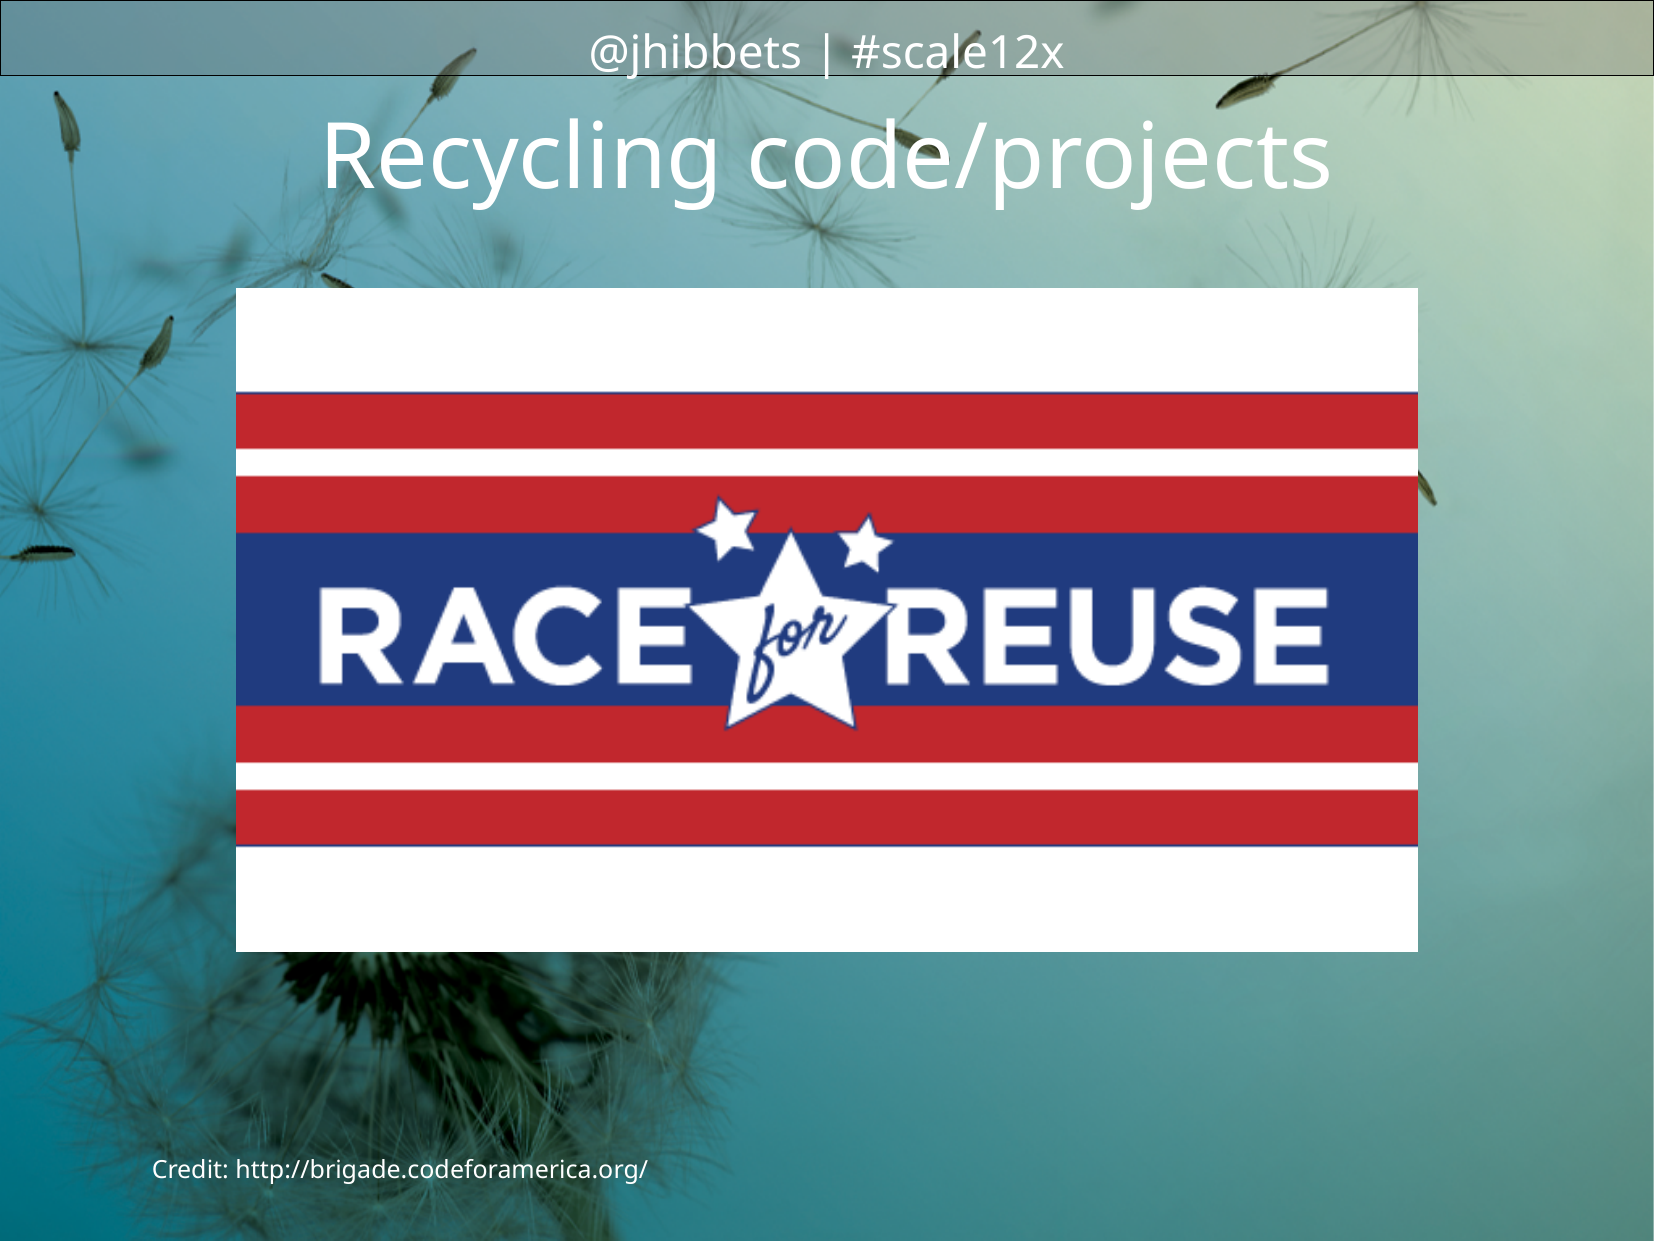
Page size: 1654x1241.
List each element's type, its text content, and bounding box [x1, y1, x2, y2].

title Recycling code/projects [82, 49, 1571, 257]
text_box Credit: http://brigade.codeforamerica.org/ [137, 1144, 671, 1188]
picture [0, 76, 1654, 1241]
